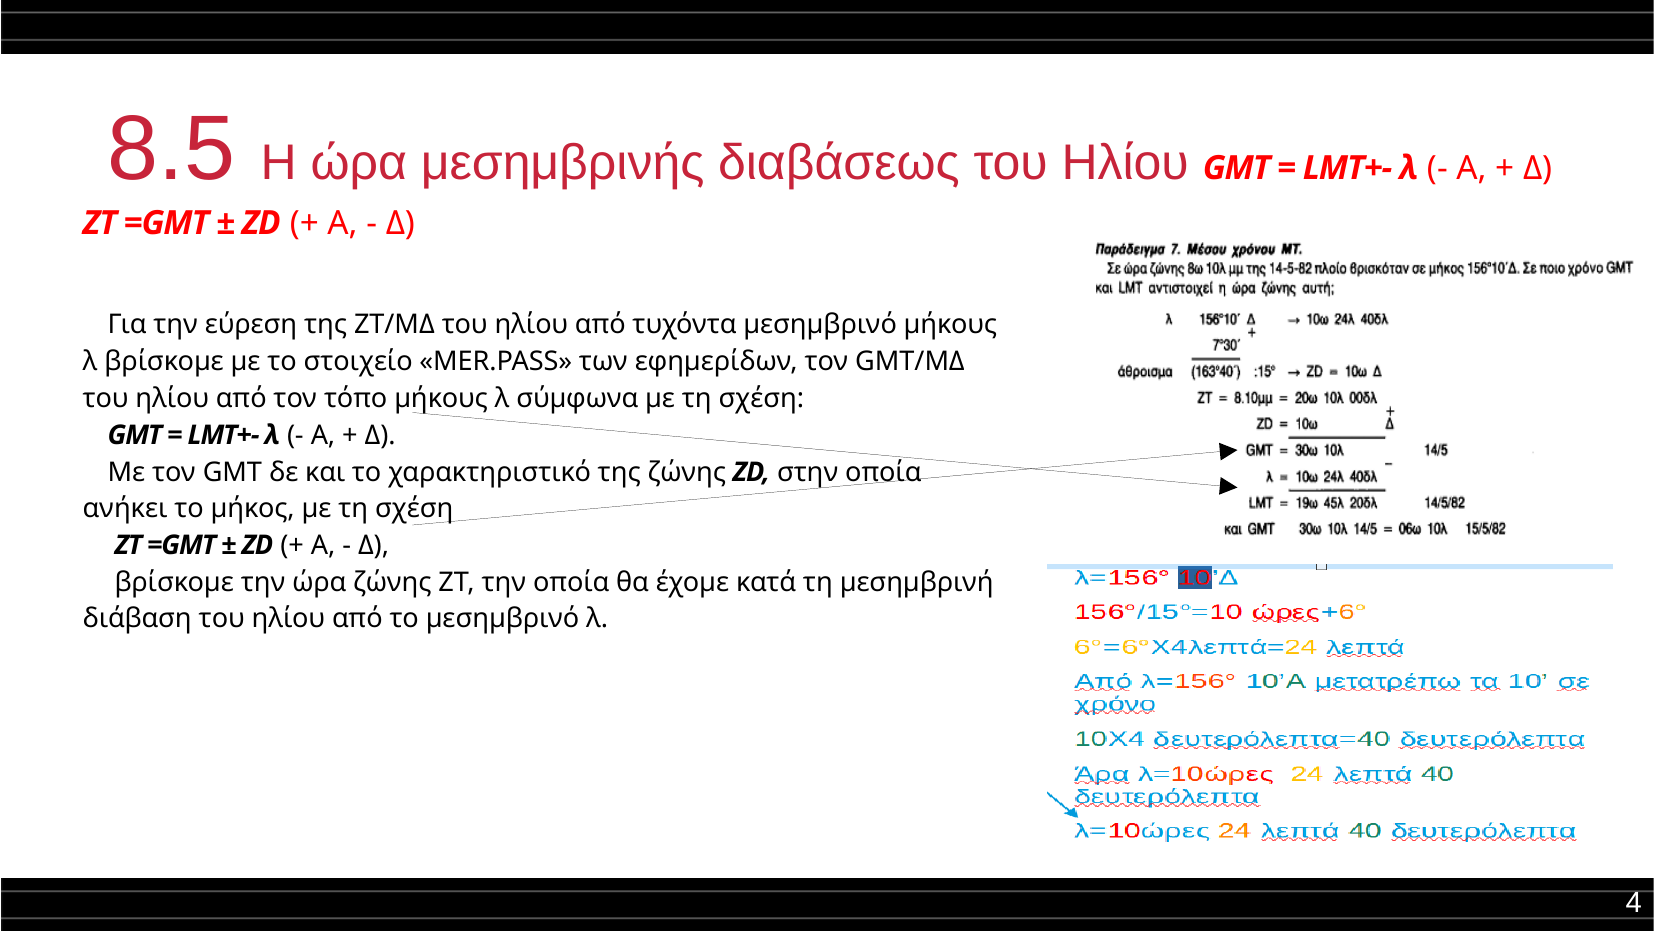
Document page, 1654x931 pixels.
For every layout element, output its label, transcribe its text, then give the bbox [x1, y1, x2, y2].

picture [1, 878, 1654, 931]
list Για την εύρεση της ΖΤ/ΜΔ του ηλίου από τυχόντα μεσημβρινό μήκους λ βρίσκομε με το στοιχείο «mer.pass» των εφημερίδων, τον GΜΤ/ΜΔ του ηλίου από τον τόπο μήκους λ σύμφωνα με τη σχέση: GΜΤ = LMT+- λ (- Α, + Δ). Με τον GΜΤ δε και το χαρακτηριστικό της ζώνης ΖD, στην οποία ανήκει το μήκος, με τη σχέση ΖΤ =GΜΤ ± ΖD (+ Α, - Δ), βρίσκομε την ώρα ζώνης ΖΤ, την οποία θα έχομε κατά τη μεσημβρινή διάβαση του ηλίου από το μεσημβρινό λ. [82, 262, 1013, 816]
title 8.5 H ώρα μεσημβρινής διαβάσεως του Ηλίου GΜΤ = LMT+- λ (- Α, + Δ) ΖΤ =GΜΤ ± ΖD (+ Α, - Δ) [82, 67, 1571, 273]
picture [1, 0, 1654, 54]
picture [1047, 564, 1613, 863]
picture [1087, 224, 1650, 563]
